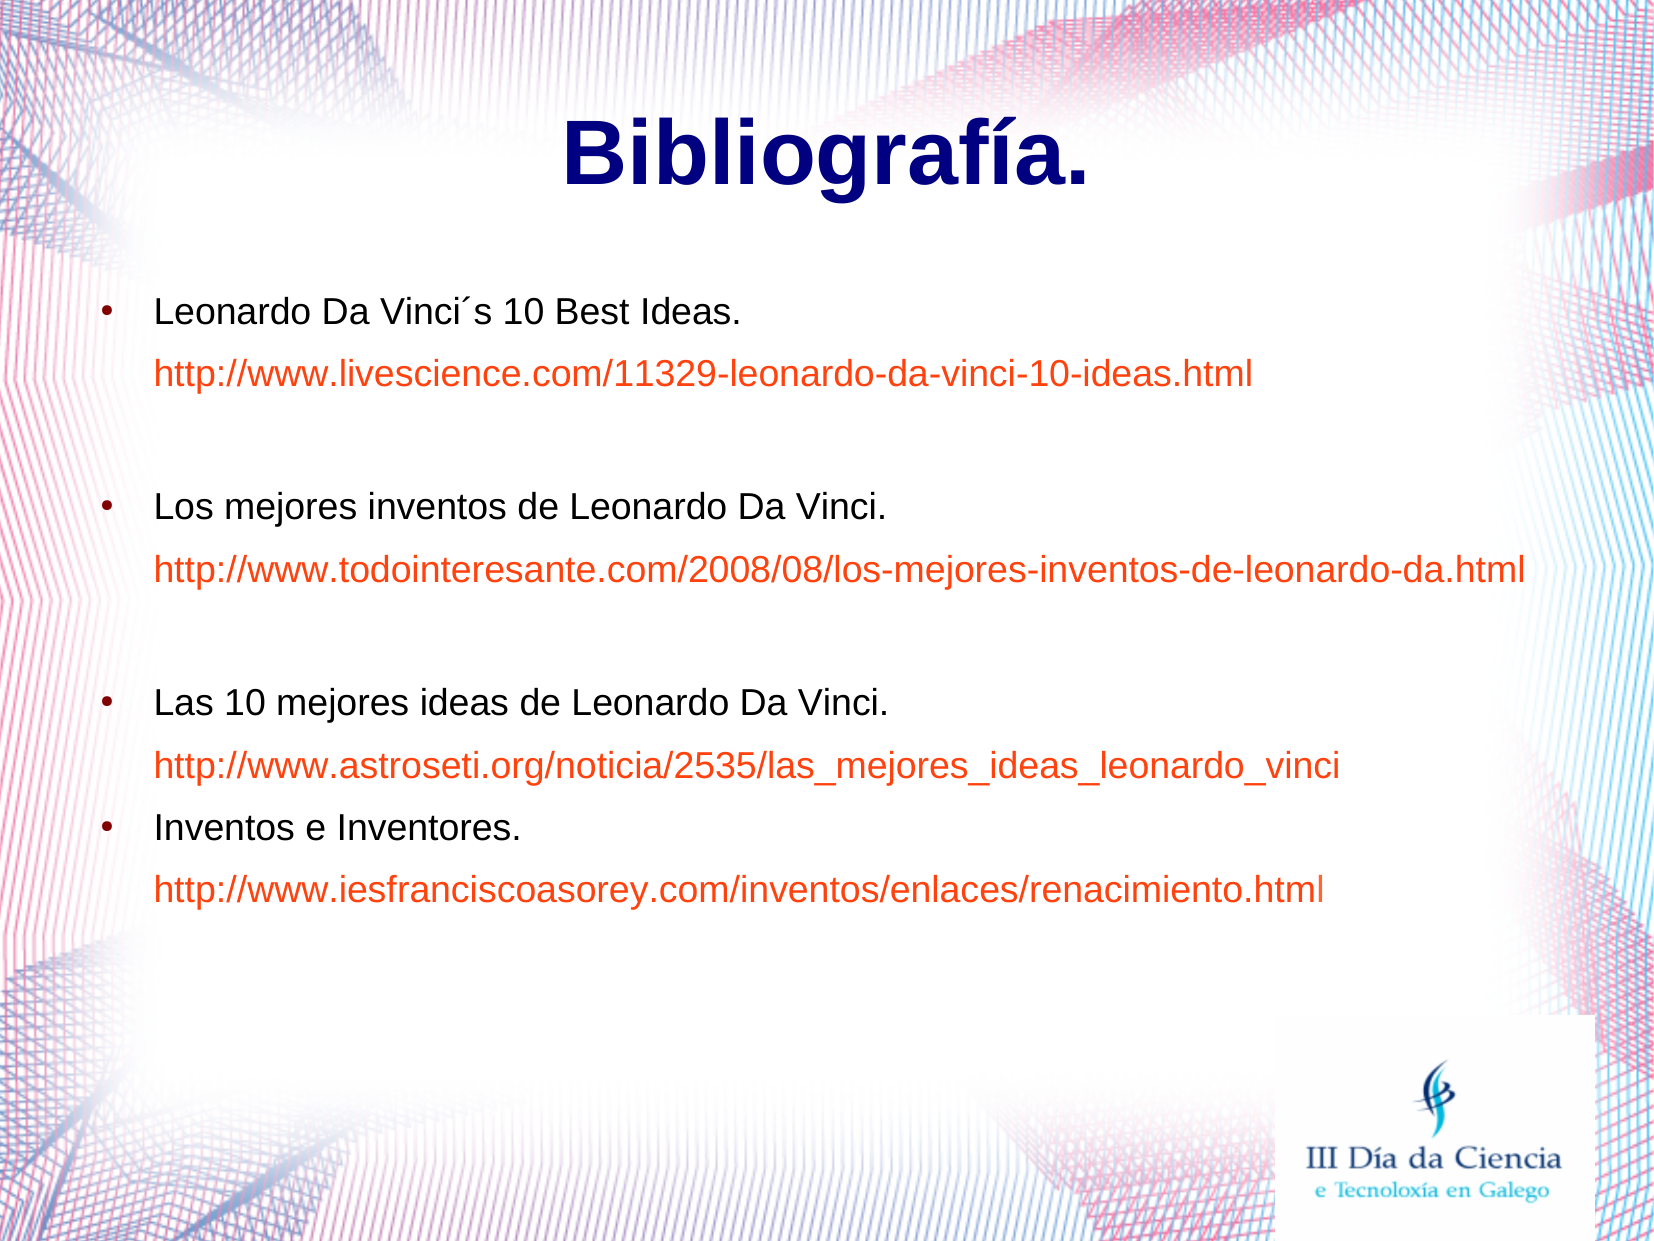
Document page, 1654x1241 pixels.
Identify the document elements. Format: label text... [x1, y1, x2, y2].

list Leonardo Da Vinci´s 10 Best Ideas. http://www.livescience.com/11329-leonardo-da-vinci-10-ideas.html Los mejores inventos de Leonardo Da Vinci. http://www.todointeresante.com/2008/08/los-mejores-inventos-de-leonardo-da.html Las 10 mejores ideas de Leonardo Da Vinci. http://www.astroseti.org/noticia/2535/las_mejores_ideas_leonardo_vinci Inventos e Inventores. http://www.iesfranciscoasorey.com/inventos/enlaces/renacimiento.html [82, 290, 1571, 1045]
picture [0, 0, 1654, 1241]
title Bibliografía. [82, 49, 1571, 257]
